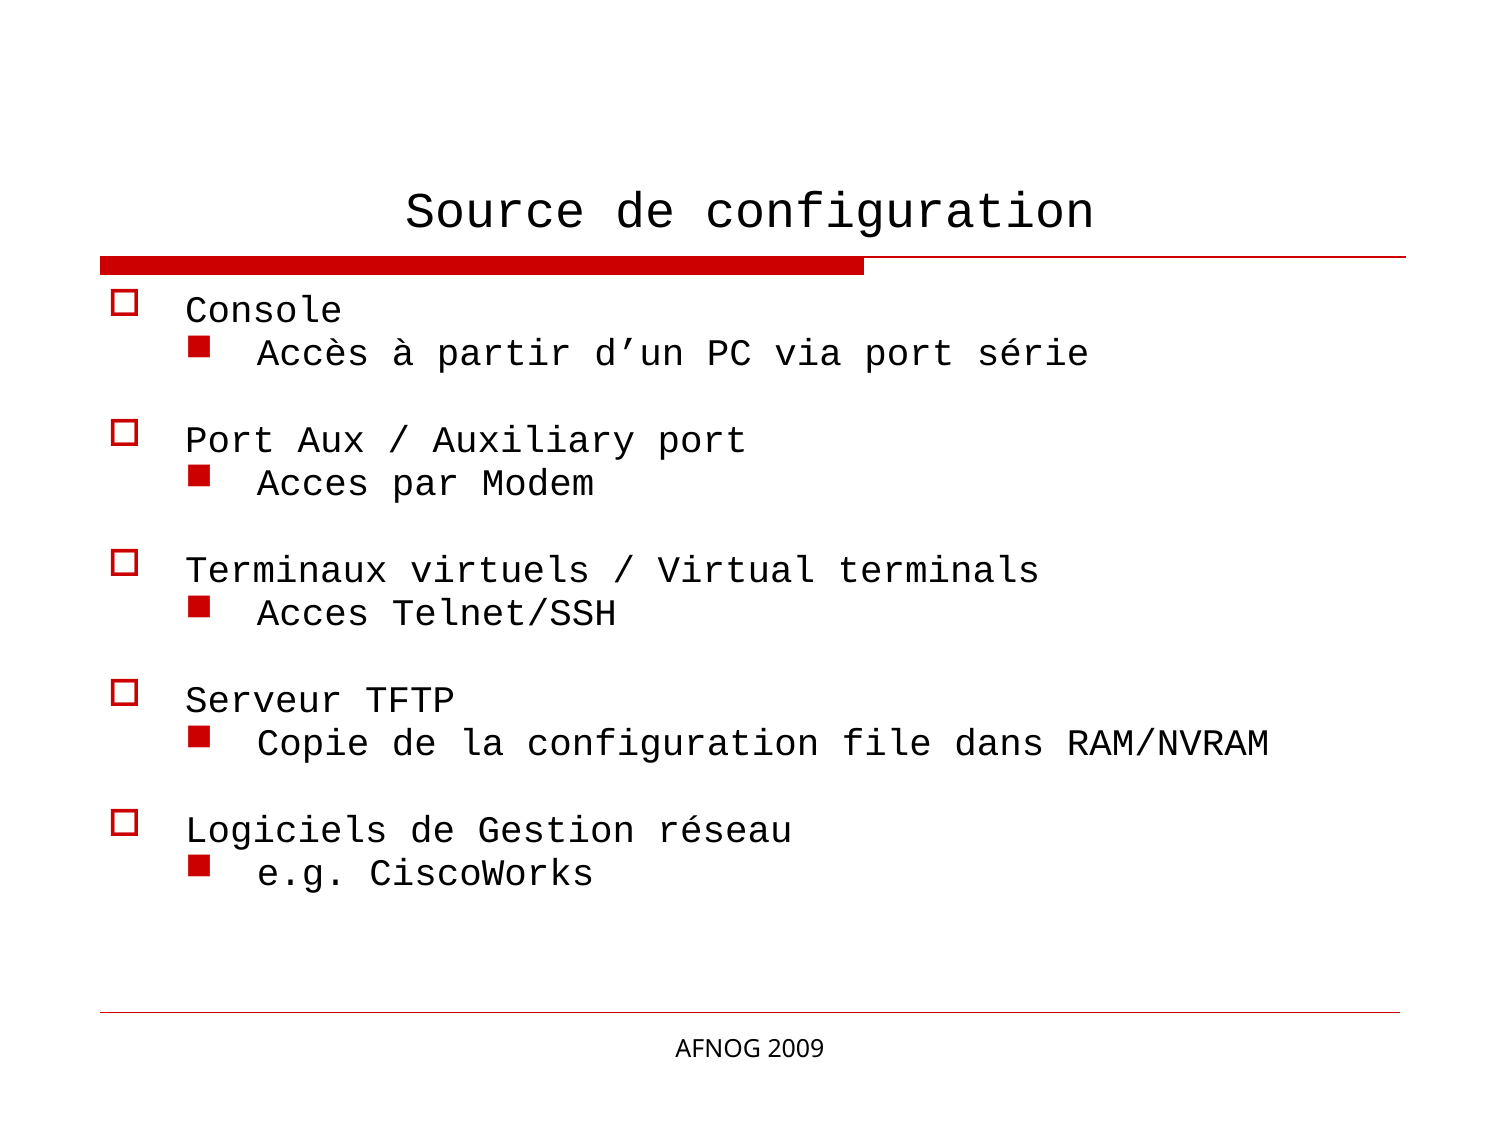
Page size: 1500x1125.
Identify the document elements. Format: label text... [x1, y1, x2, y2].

title Source de configuration [94, 49, 1407, 250]
list Console Accès à partir d’un PC via port série Port Aux / Auxiliary port Acces par Modem Terminaux virtuels / Virtual terminals Acces Telnet/SSH Serveur TFTP Copie de la configuration file dans RAM/NVRAM Logiciels de Gestion réseau e.g. CiscoWorks [92, 287, 1406, 988]
text_box AFNOG 2009 [512, 1024, 988, 1103]
